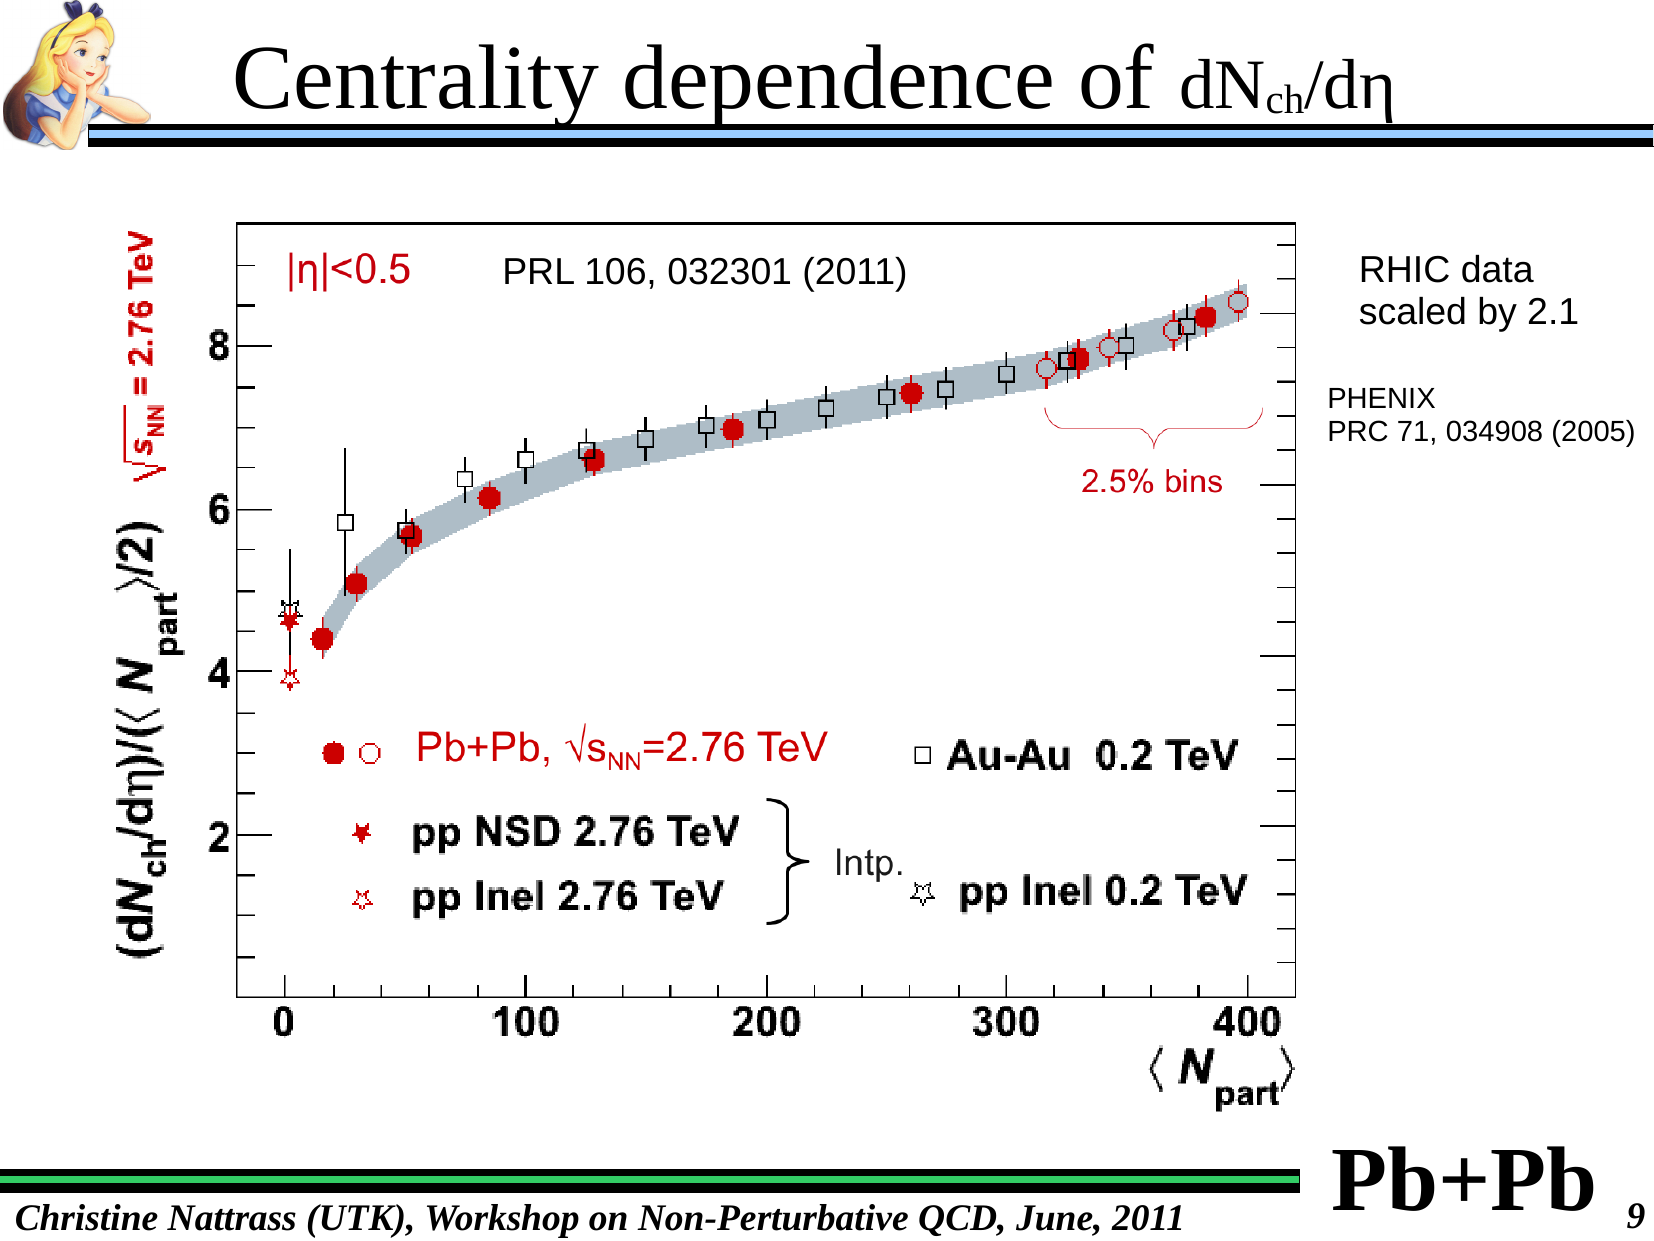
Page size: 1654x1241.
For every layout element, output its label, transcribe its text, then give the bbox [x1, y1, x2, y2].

picture [3, 0, 151, 150]
text_box PRL 106, 032301 (2011) [487, 243, 976, 301]
text_box RHIC data scaled by 2.1 [1344, 240, 1607, 340]
picture [114, 222, 1296, 1112]
text_box PHENIX PRC 71, 034908 (2005) [1312, 375, 1653, 456]
title Centrality dependence of dNch/dη [70, 15, 1559, 139]
text_box Pb+Pb [1312, 1121, 1613, 1238]
